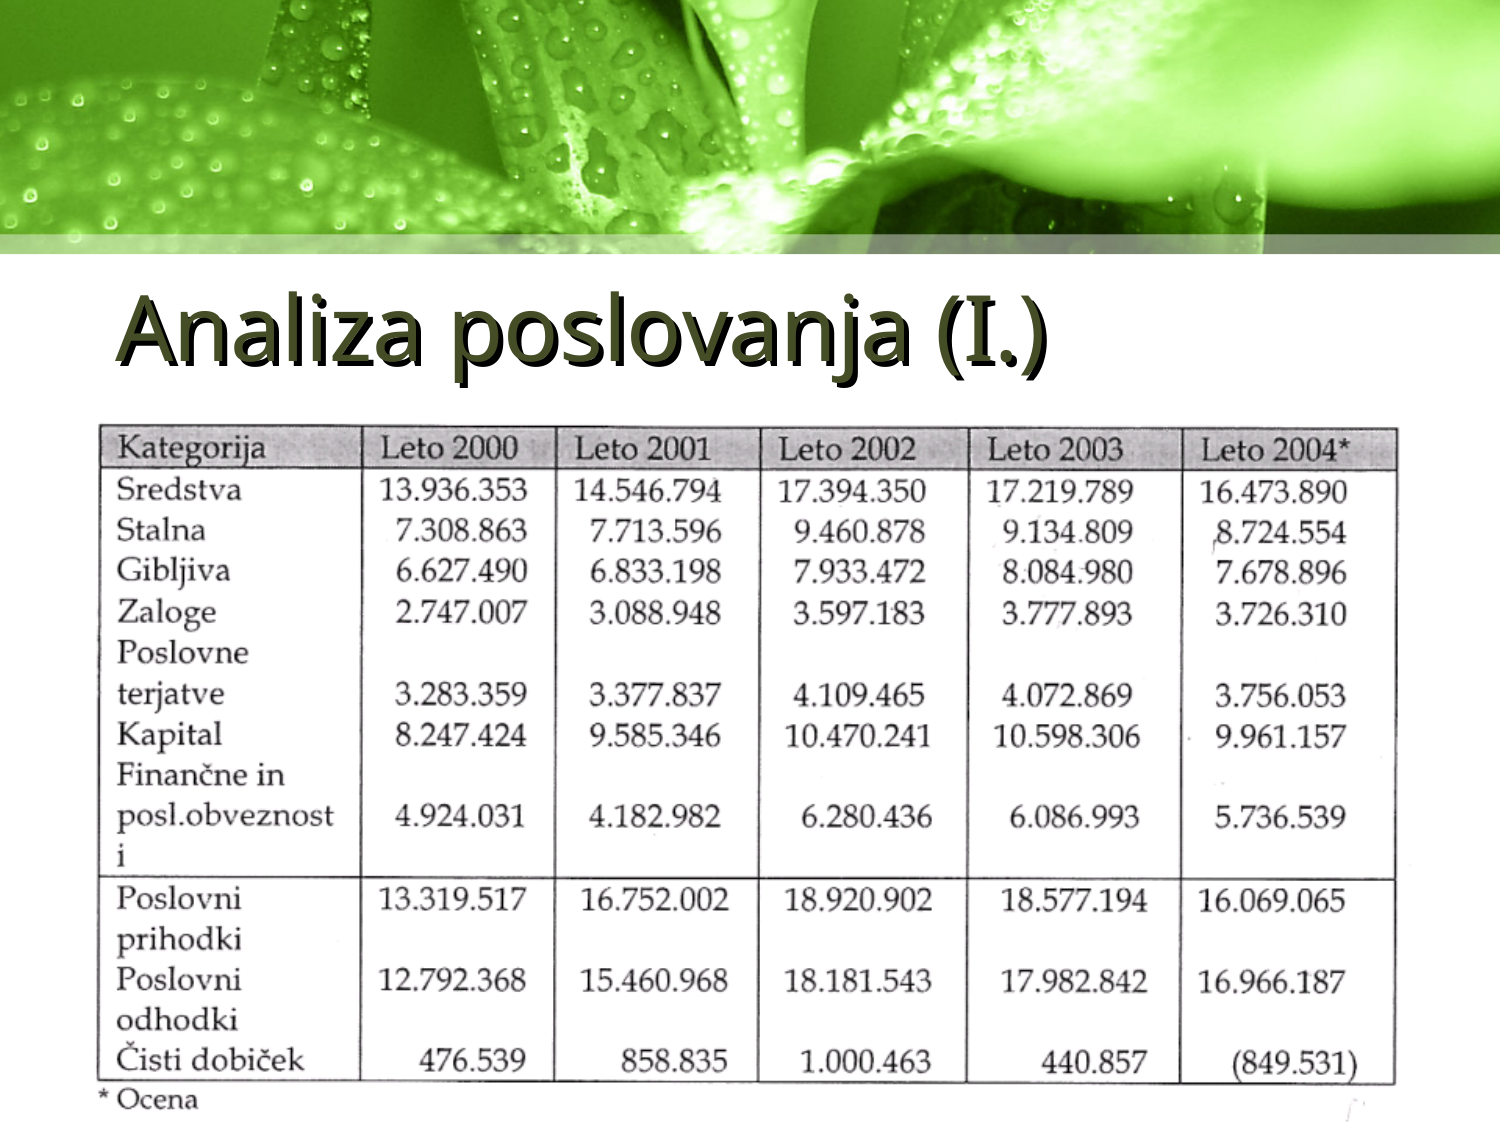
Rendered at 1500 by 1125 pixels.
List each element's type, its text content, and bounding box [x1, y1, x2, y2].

picture [0, 0, 1500, 1125]
title Analiza poslovanja (I.) [100, 243, 1438, 407]
